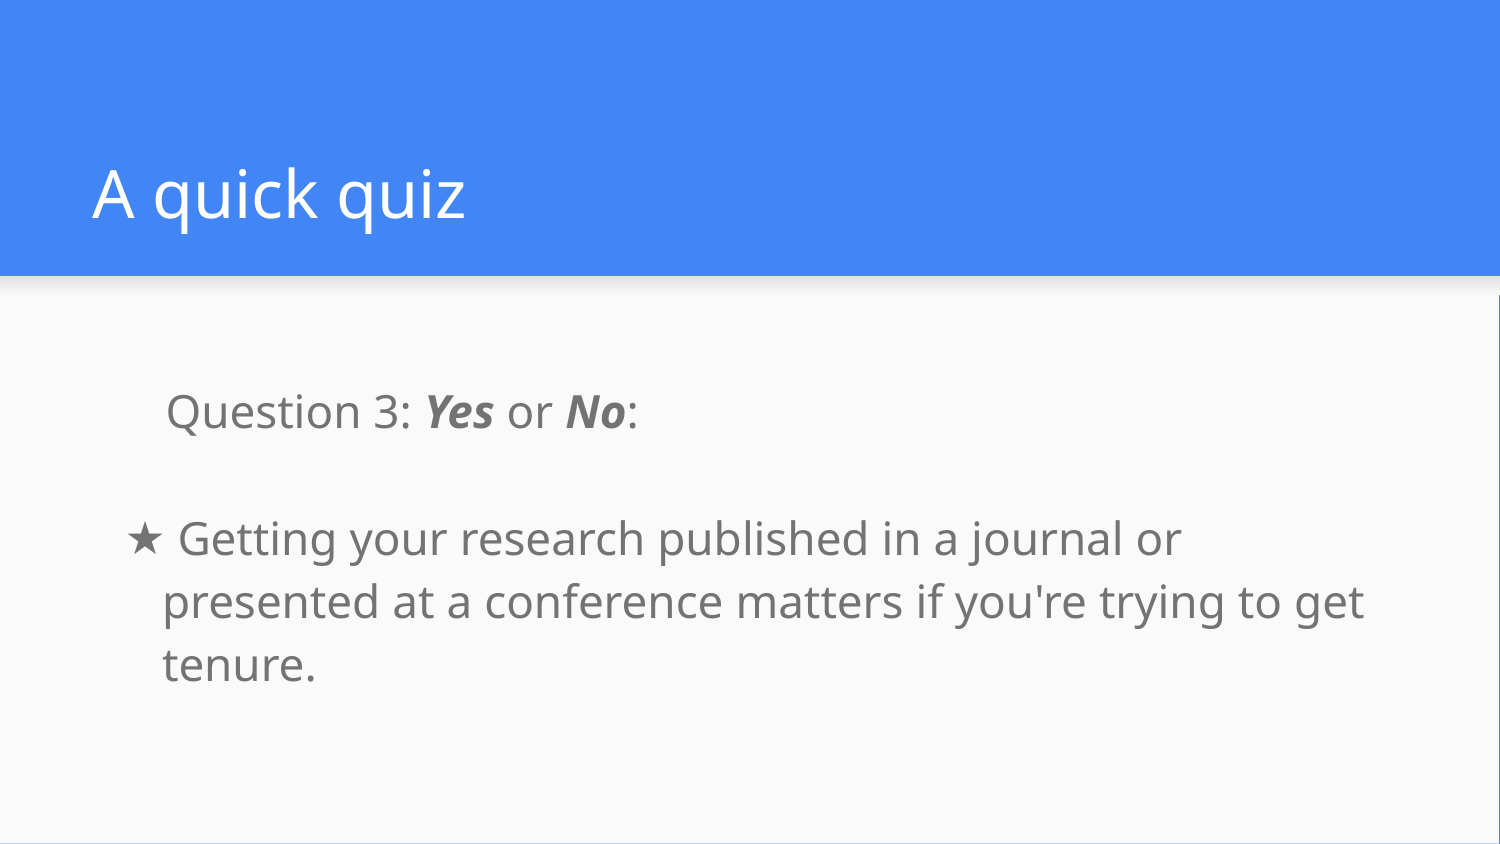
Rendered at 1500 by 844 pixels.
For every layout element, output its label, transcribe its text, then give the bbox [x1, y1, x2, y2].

list Question 3: Yes or No: Getting your research published in a journal or presented at a conference matters if you're trying to get tenure. [72, 359, 1421, 805]
title A quick quiz [77, 121, 1427, 248]
